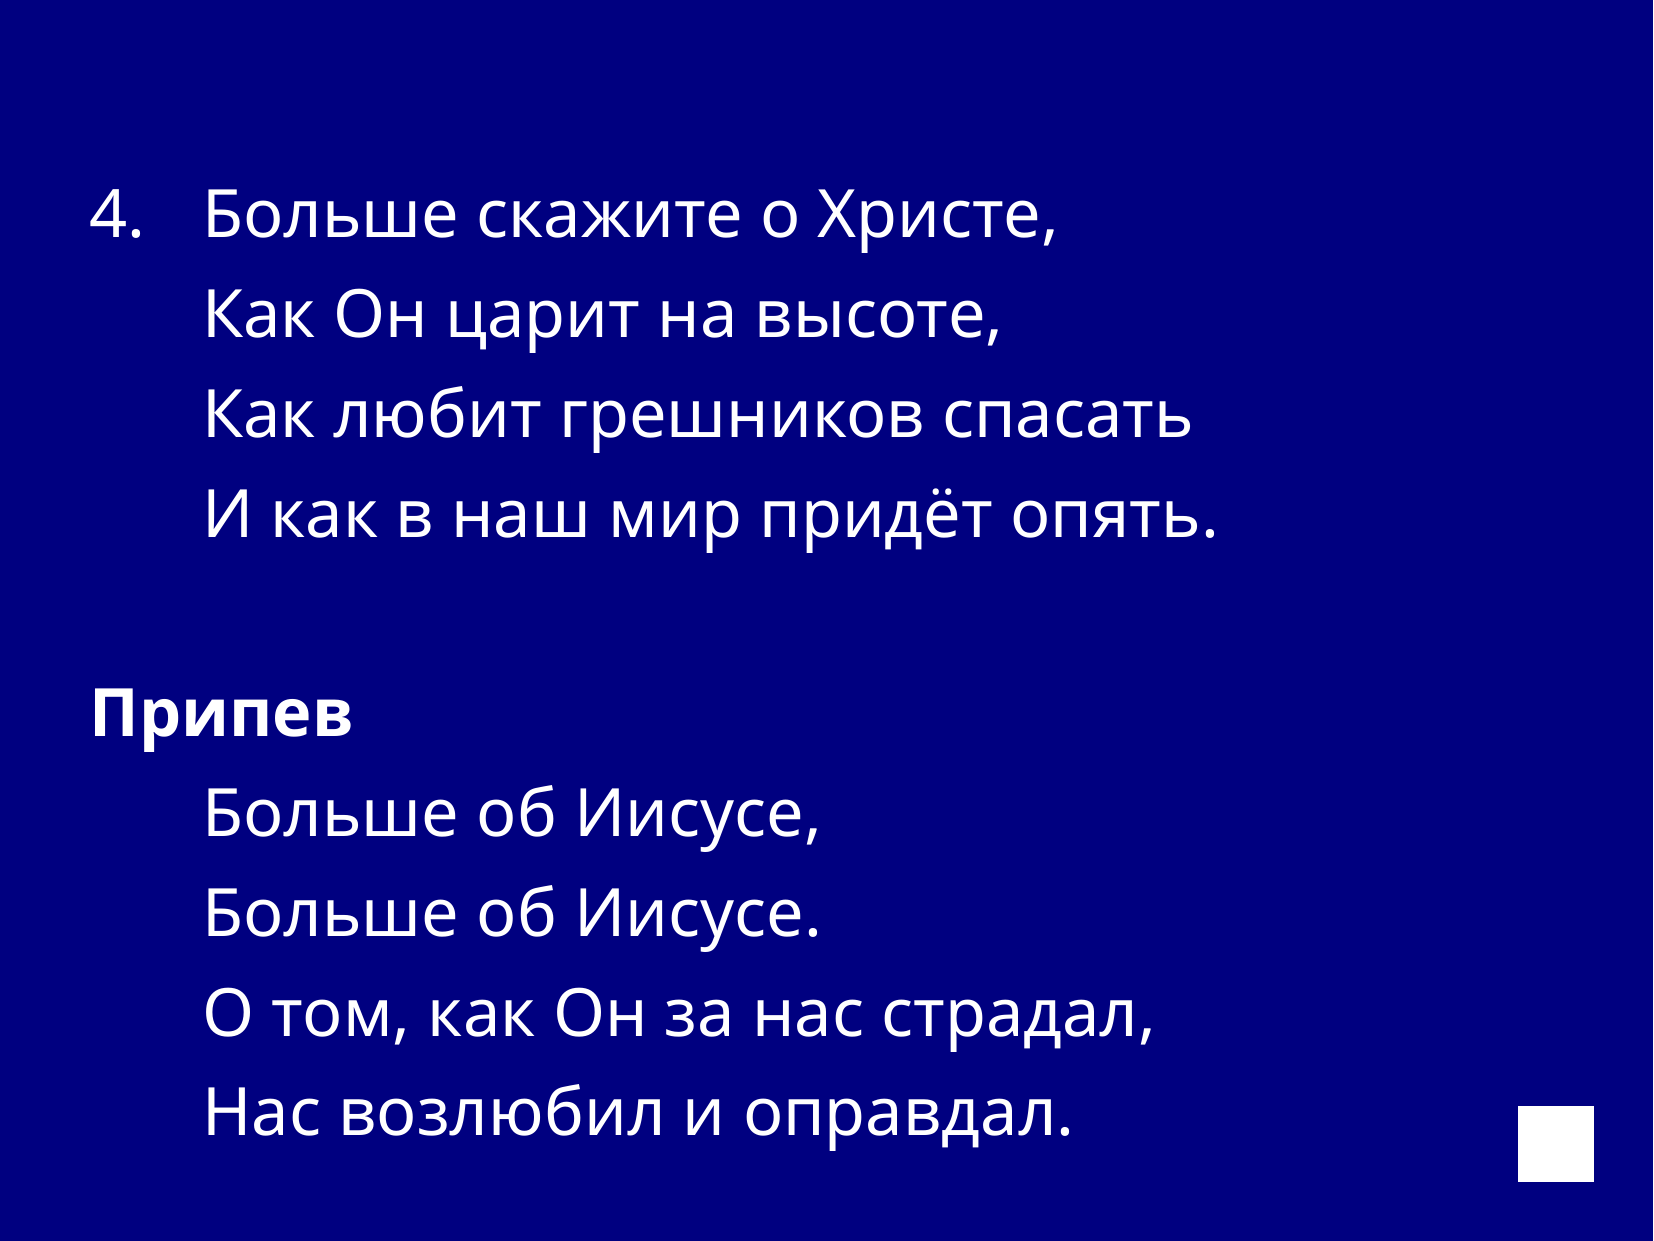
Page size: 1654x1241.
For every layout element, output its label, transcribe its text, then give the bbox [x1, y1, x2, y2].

text_box 4. Больше скажите о Христе, Как Он царит на высоте, Как любит грешников спасать И как в наш мир придёт опять. Припев Больше об Иисусе, Больше об Иисусе. О том, как Он за нас страдал, Нас возлюбил и оправдал. [75, 150, 1576, 1163]
text_box [1518, 1106, 1594, 1182]
